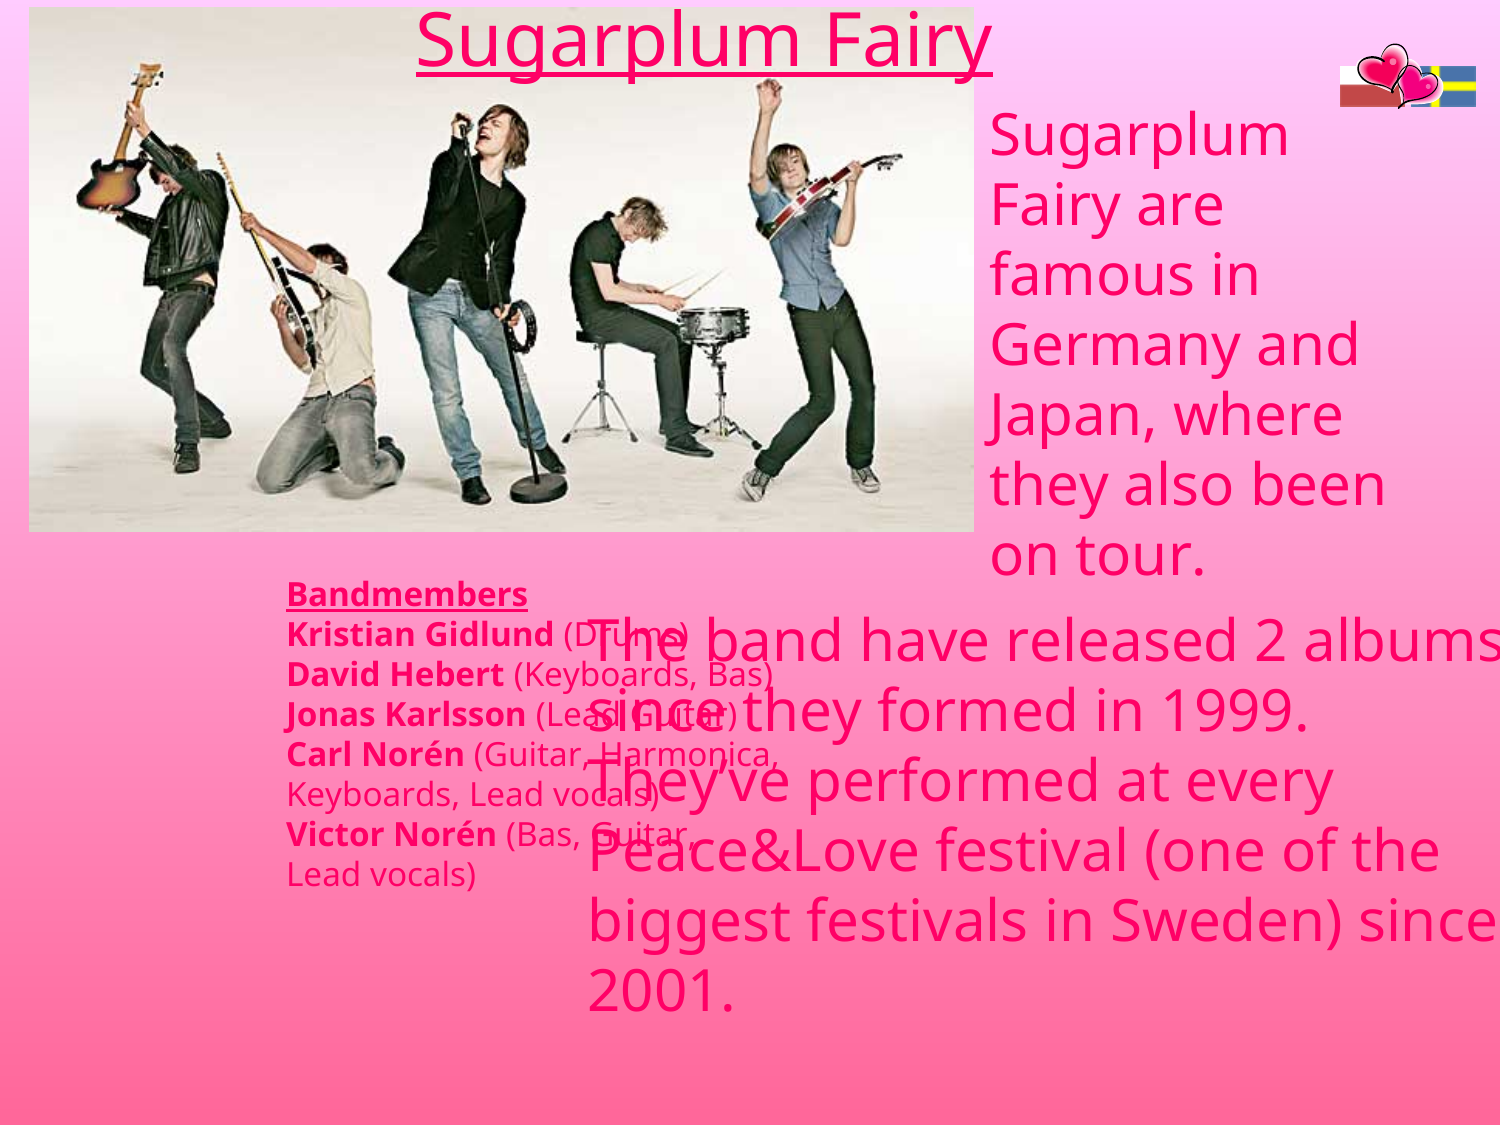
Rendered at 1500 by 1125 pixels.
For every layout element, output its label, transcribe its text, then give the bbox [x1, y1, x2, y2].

text_box Bandmembers Kristian Gidlund (Drums) David Hebert (Keyboards, Bas) Jonas Karlsson (Lead Guitar) Carl Norén (Guitar, Harmonica, Keyboards, Lead vocals) Victor Norén (Bas, Guitar, Lead vocals) [271, 565, 798, 941]
picture [29, 7, 974, 532]
text_box Sugarplum Fairy are famous in Germany and Japan, where they also been on tour. [974, 89, 1436, 595]
picture [1340, 42, 1476, 110]
text_box The band have released 2 albums since they formed in 1999. They’ve performed at every Peace&Love festival (one of the biggest festivals in Sweden) since 2001. [572, 595, 1500, 1032]
text_box Sugarplum Fairy [400, 0, 1009, 89]
